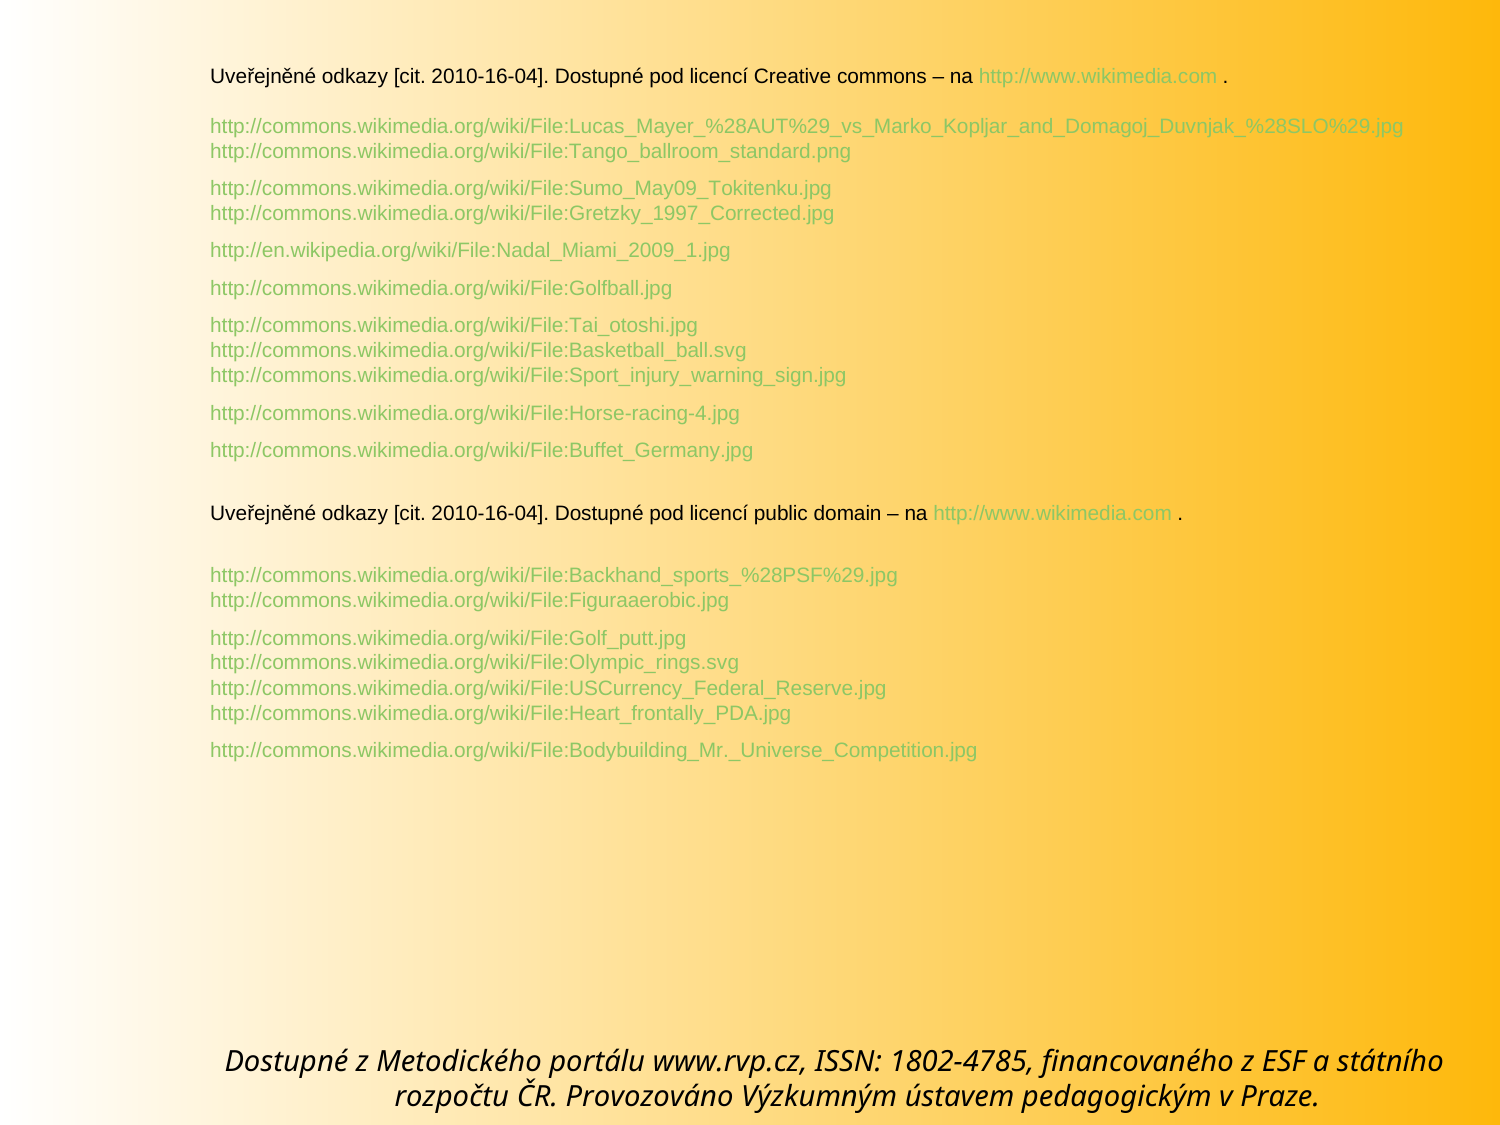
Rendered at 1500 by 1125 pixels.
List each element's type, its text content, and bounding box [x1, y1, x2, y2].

text_box Dostupné z Metodického portálu www.rvp.cz, ISSN: 1802-4785, financovaného z ESF a státního rozpočtu ČR. Provozováno Výzkumným ústavem pedagogickým v Praze. [194, 1034, 1462, 1099]
text_box Uveřejněné odkazy [cit. 2010-16-04]. Dostupné pod licencí Creative commons – na http://www.wikimedia.com . http://commons.wikimedia.org/wiki/File:Lucas_Mayer_%28AUT%29_vs_Marko_Kopljar_and_Domagoj_Duvnjak_%28SLO%29.jpg http://commons.wikimedia.org/wiki/File:Tango_ballroom_standard.png http://commons.wikimedia.org/wiki/File:Sumo_May09_Tokitenku.jpg http://commons.wikimedia.org/wiki/File:Gretzky_1997_Corrected.jpg http://en.wikipedia.org/wiki/File:Nadal_Miami_2009_1.jpg http://commons.wikimedia.org/wiki/File:Golfball.jpg http://commons.wikimedia.org/wiki/File:Tai_otoshi.jpg http://commons.wikimedia.org/wiki/File:Basketball_ball.svg http://commons.wikimedia.org/wiki/File:Sport_injury_warning_sign.jpg http://commons.wikimedia.org/wiki/File:Horse-racing-4.jpg http://commons.wikimedia.org/wiki/File:Buffet_Germany.jpg Uveřejněné odkazy [cit. 2010-16-04]. Dostupné pod licencí public domain – na http://www.wikimedia.com . http://commons.wikimedia.org/wiki/File:Backhand_sports_%28PSF%29.jpg http://commons.wikimedia.org/wiki/File:Figuraaerobic.jpg http://commons.wikimedia.org/wiki/File:Golf_putt.jpg http://commons.wikimedia.org/wiki/File:Olympic_rings.svg http://commons.wikimedia.org/wiki/File:USCurrency_Federal_Reserve.jpg http://commons.wikimedia.org/wiki/File:Heart_frontally_PDA.jpg http://commons.wikimedia.org/wiki/File:Bodybuilding_Mr._Universe_Competition.jpg [195, 54, 1419, 770]
